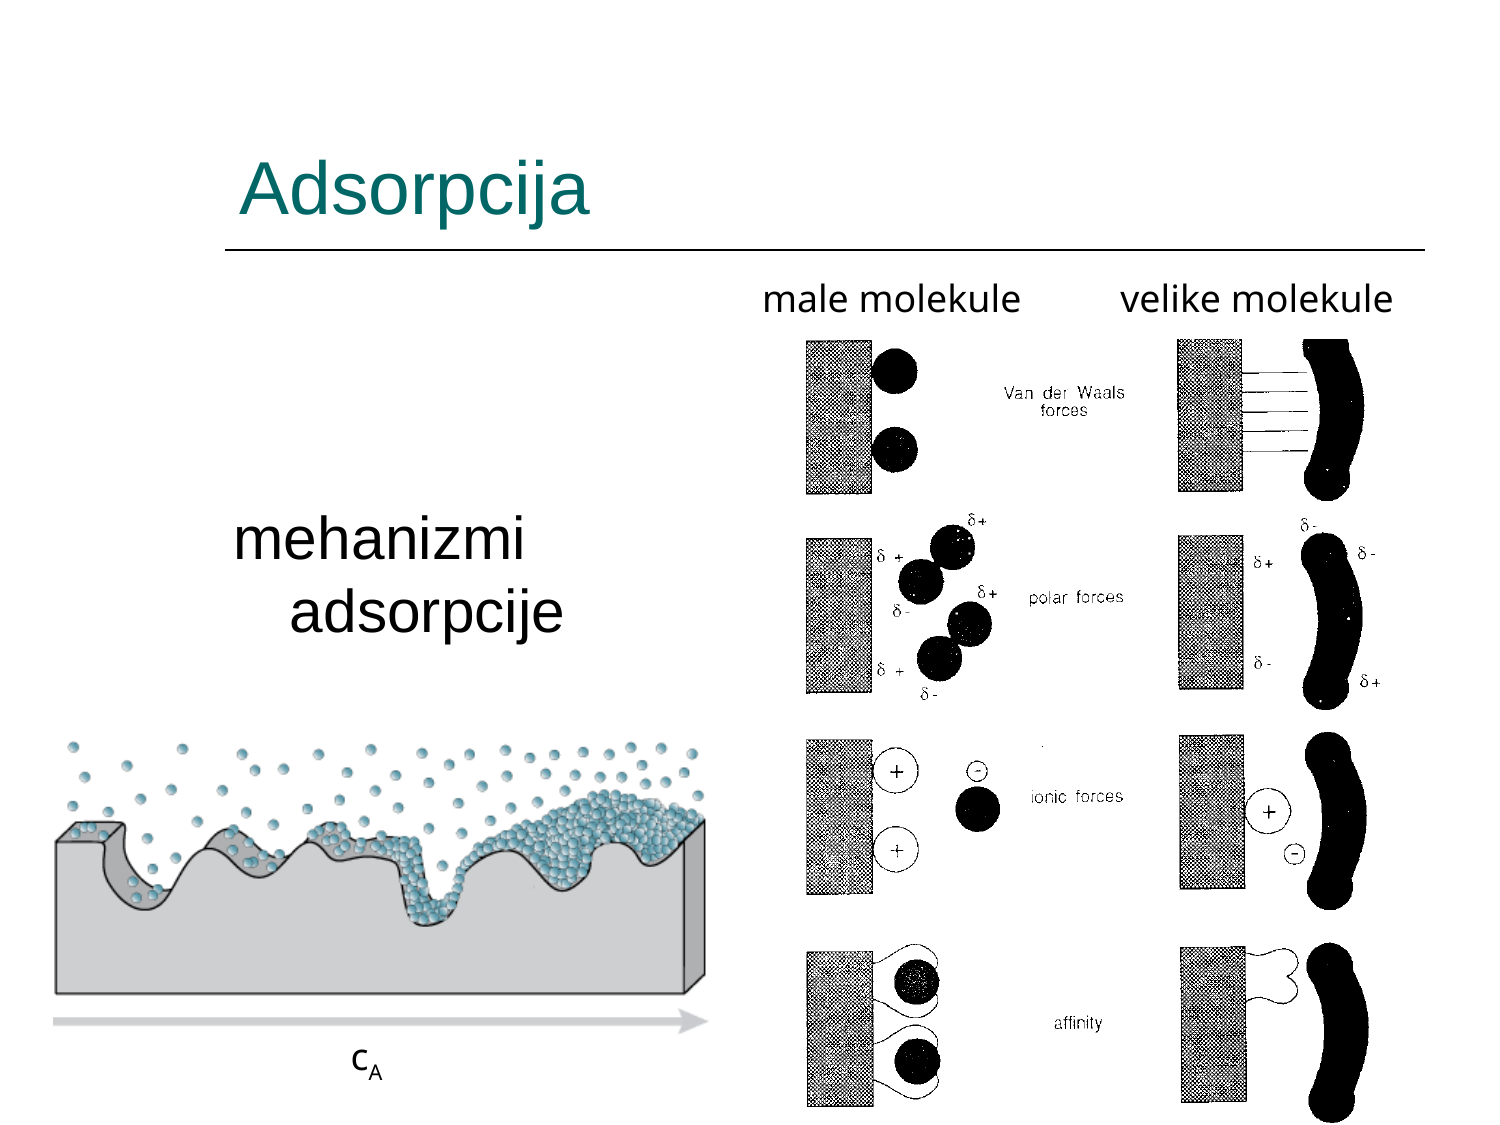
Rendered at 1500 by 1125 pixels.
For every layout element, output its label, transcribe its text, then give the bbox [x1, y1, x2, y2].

picture [53, 727, 710, 1036]
text_box cA [335, 1025, 398, 1093]
text_box male molekule velike molekule [747, 267, 1410, 328]
picture [714, 339, 1403, 1125]
list mehanizmi adsorpcije [218, 491, 656, 693]
title Adsorpcija [224, 49, 1425, 237]
